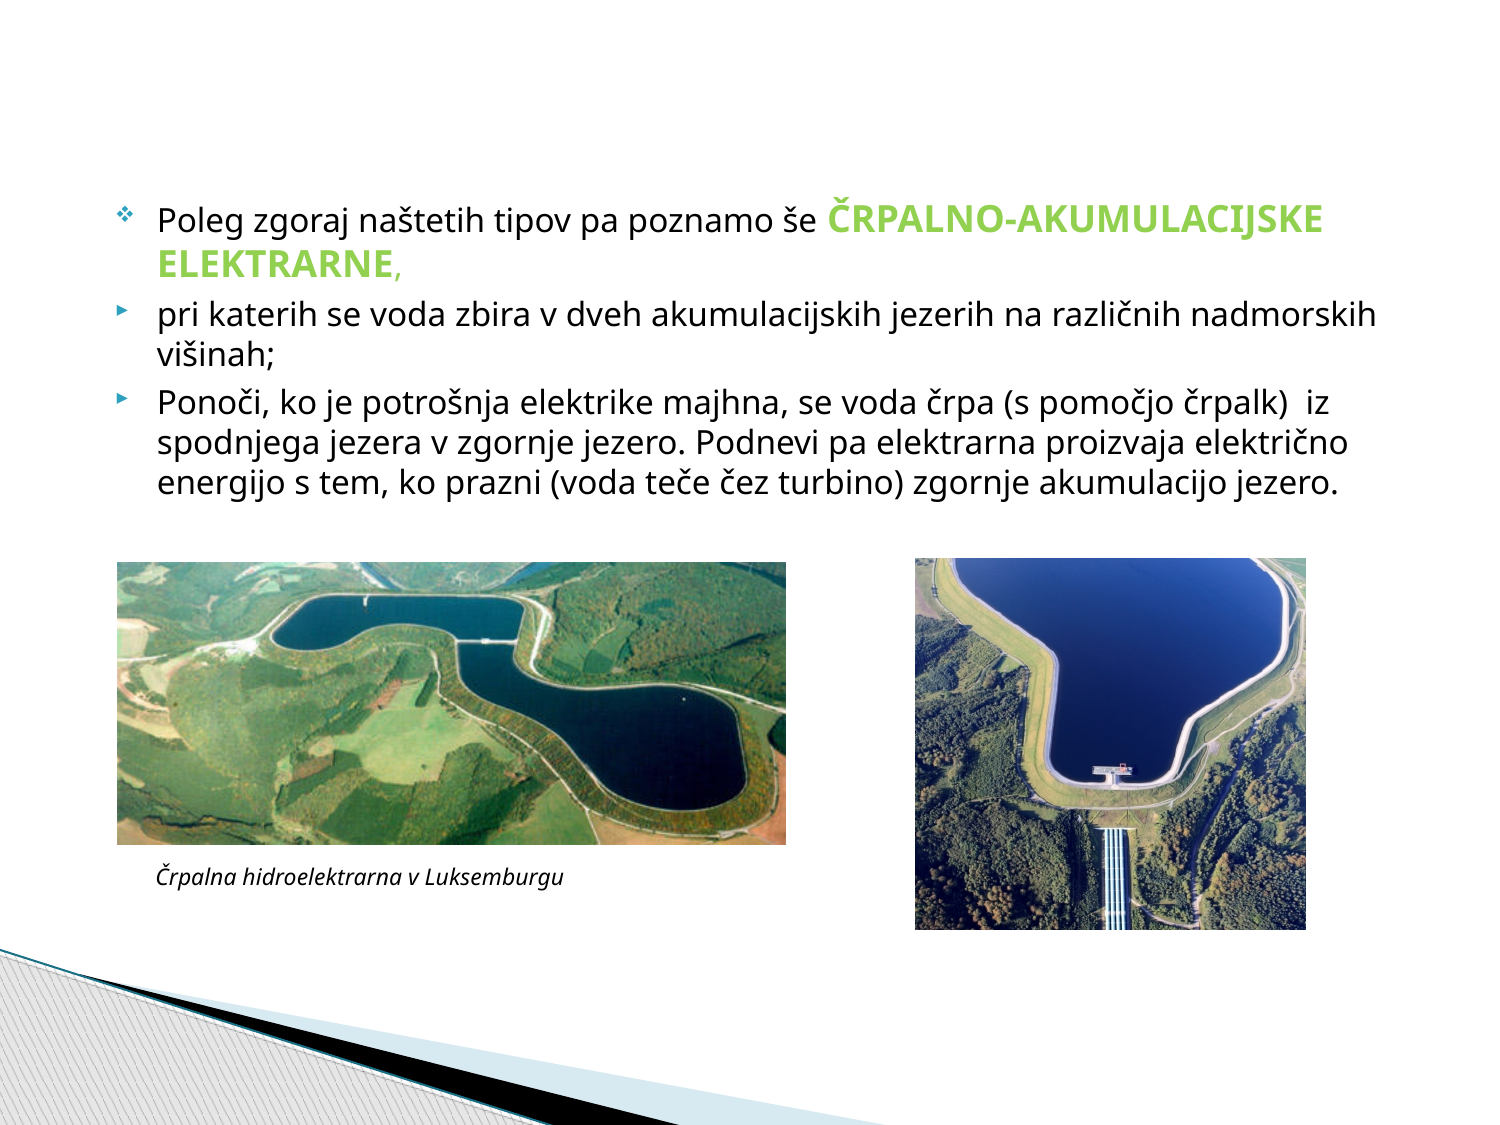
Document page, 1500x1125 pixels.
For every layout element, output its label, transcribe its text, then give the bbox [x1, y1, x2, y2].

picture [915, 558, 1306, 930]
picture [117, 562, 786, 846]
list Poleg zgoraj naštetih tipov pa poznamo še ČRPALNO-AKUMULACIJSKE ELEKTRARNE, pri katerih se voda zbira v dveh akumulacijskih jezerih na različnih nadmorskih višinah; Ponoči, ko je potrošnja elektrike majhna, se voda črpa (s pomočjo črpalk) iz spodnjega jezera v zgornje jezero. Podnevi pa elektrarna proizvaja električno energijo s tem, ko prazni (voda teče čez turbino) zgornje akumulacijo jezero. [82, 187, 1432, 930]
text_box Črpalna hidroelektrarna v Luksemburgu [140, 855, 797, 898]
